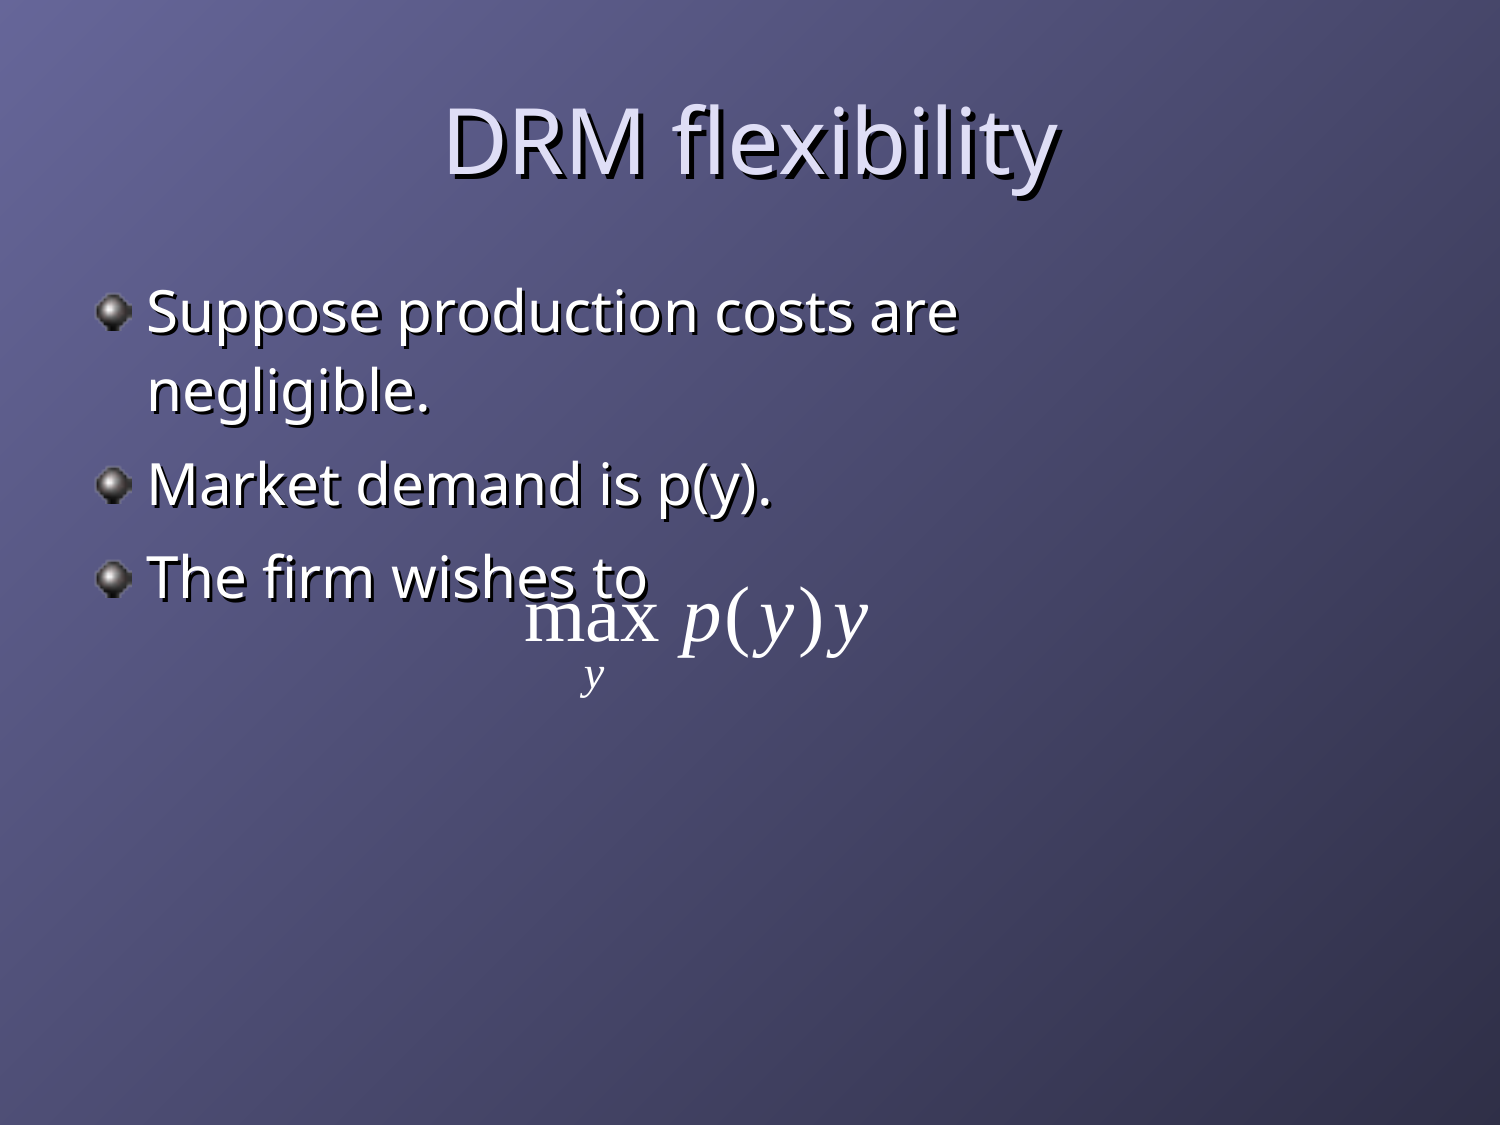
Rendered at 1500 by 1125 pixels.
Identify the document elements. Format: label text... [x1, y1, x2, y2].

title DRM flexibility [75, 45, 1426, 233]
list Suppose production costs are negligible. Market demand is p(y). The firm wishes to [75, 262, 1263, 1007]
text_box [512, 562, 888, 714]
